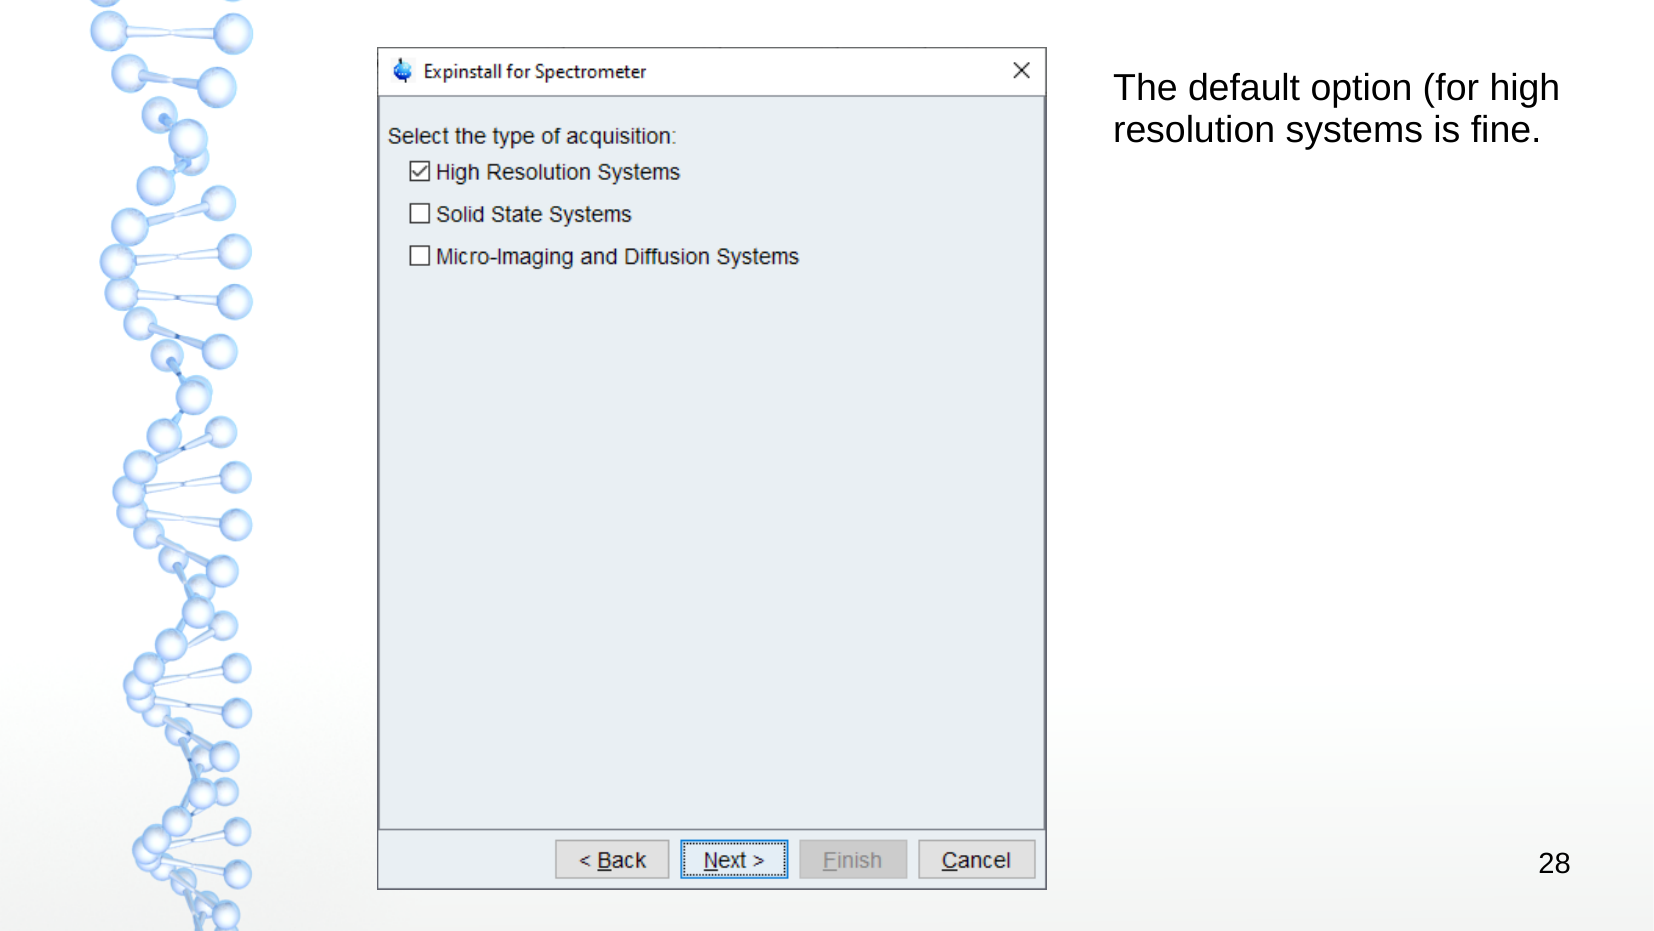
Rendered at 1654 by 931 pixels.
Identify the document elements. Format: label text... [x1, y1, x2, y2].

text_box The default option (for high resolution systems is fine. [1098, 59, 1576, 158]
picture [0, 0, 1654, 931]
